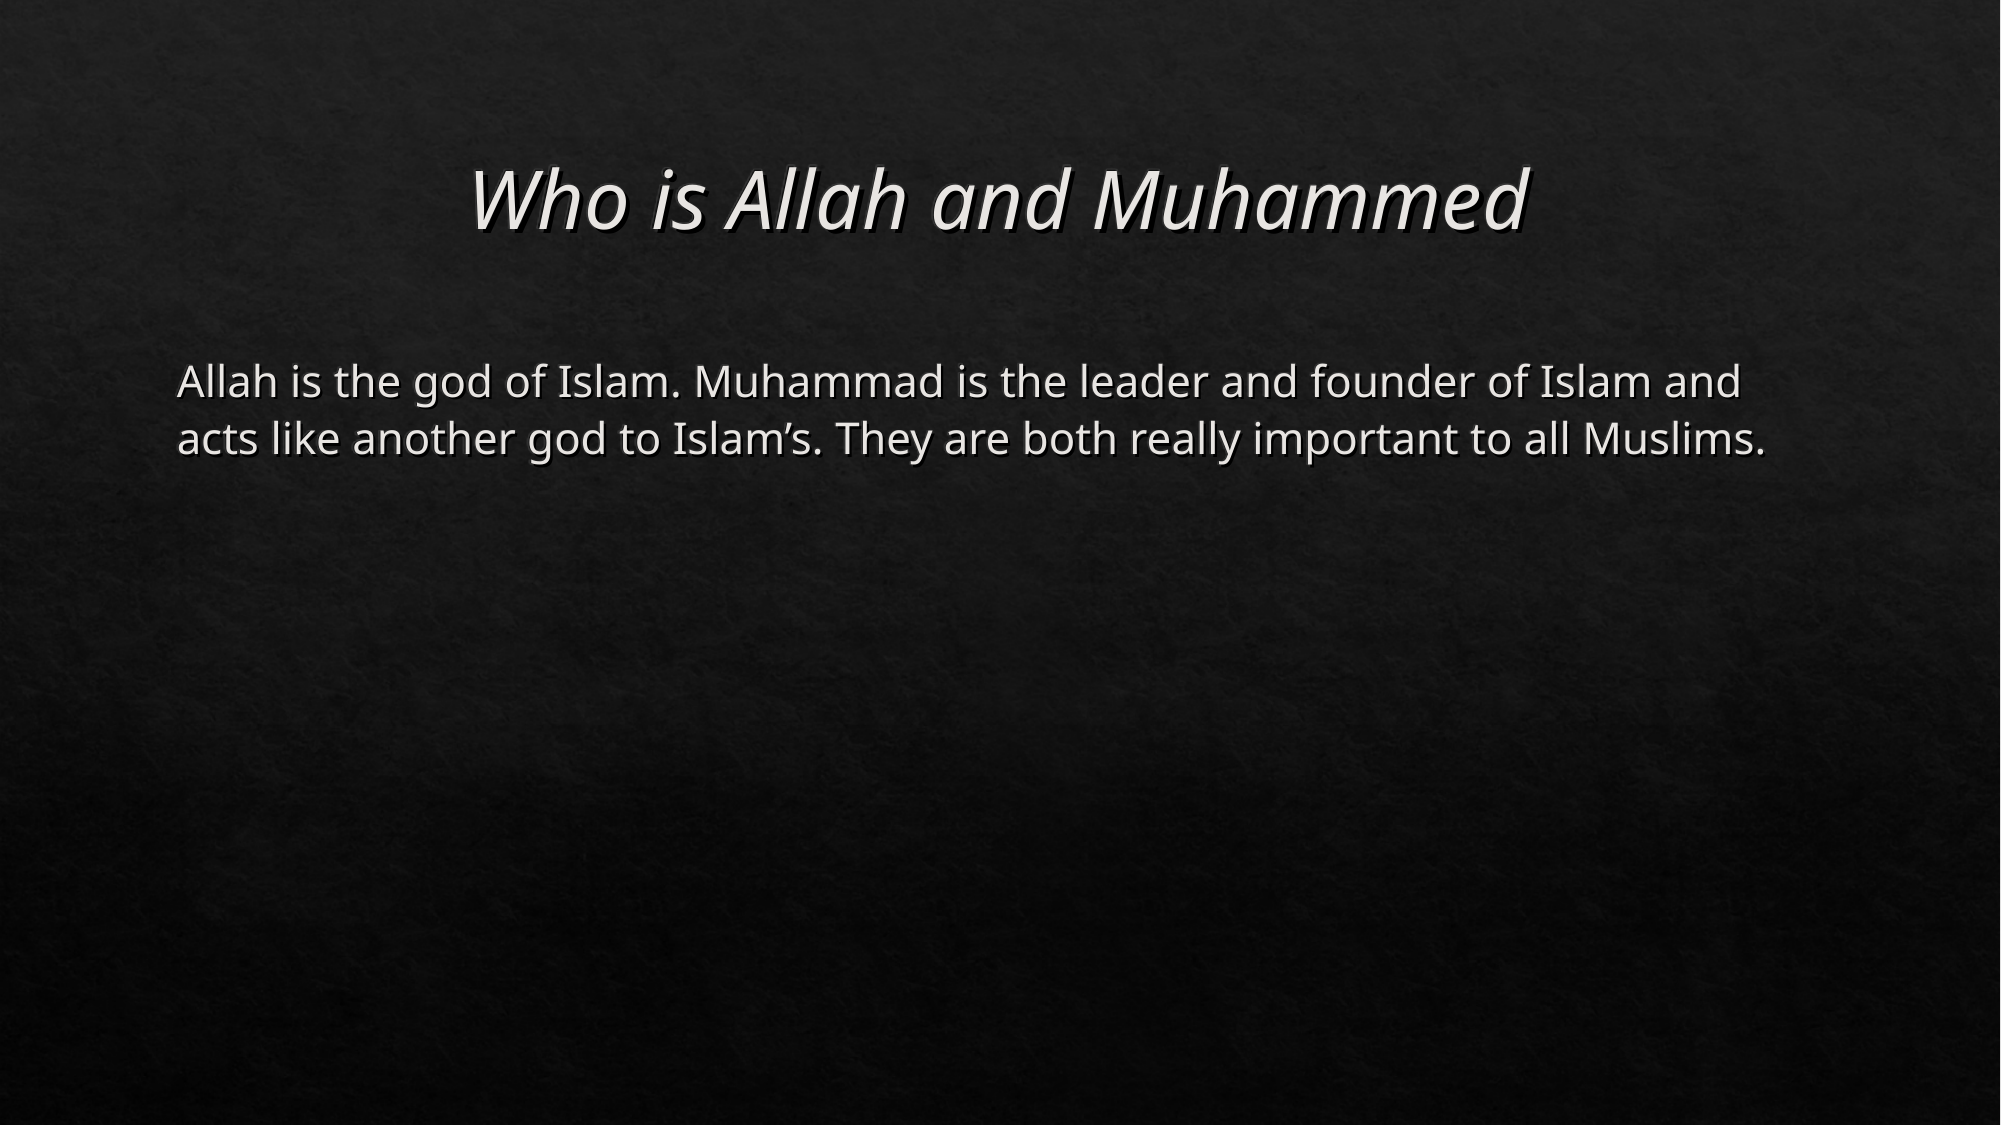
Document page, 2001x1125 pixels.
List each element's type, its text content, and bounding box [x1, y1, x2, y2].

list Allah is the god of Islam. Muhammad is the leader and founder of Islam and acts like another god to Islam’s. They are both really important to all Muslims. [149, 340, 1849, 951]
title Who is Allah and Muhammed [149, 99, 1849, 307]
